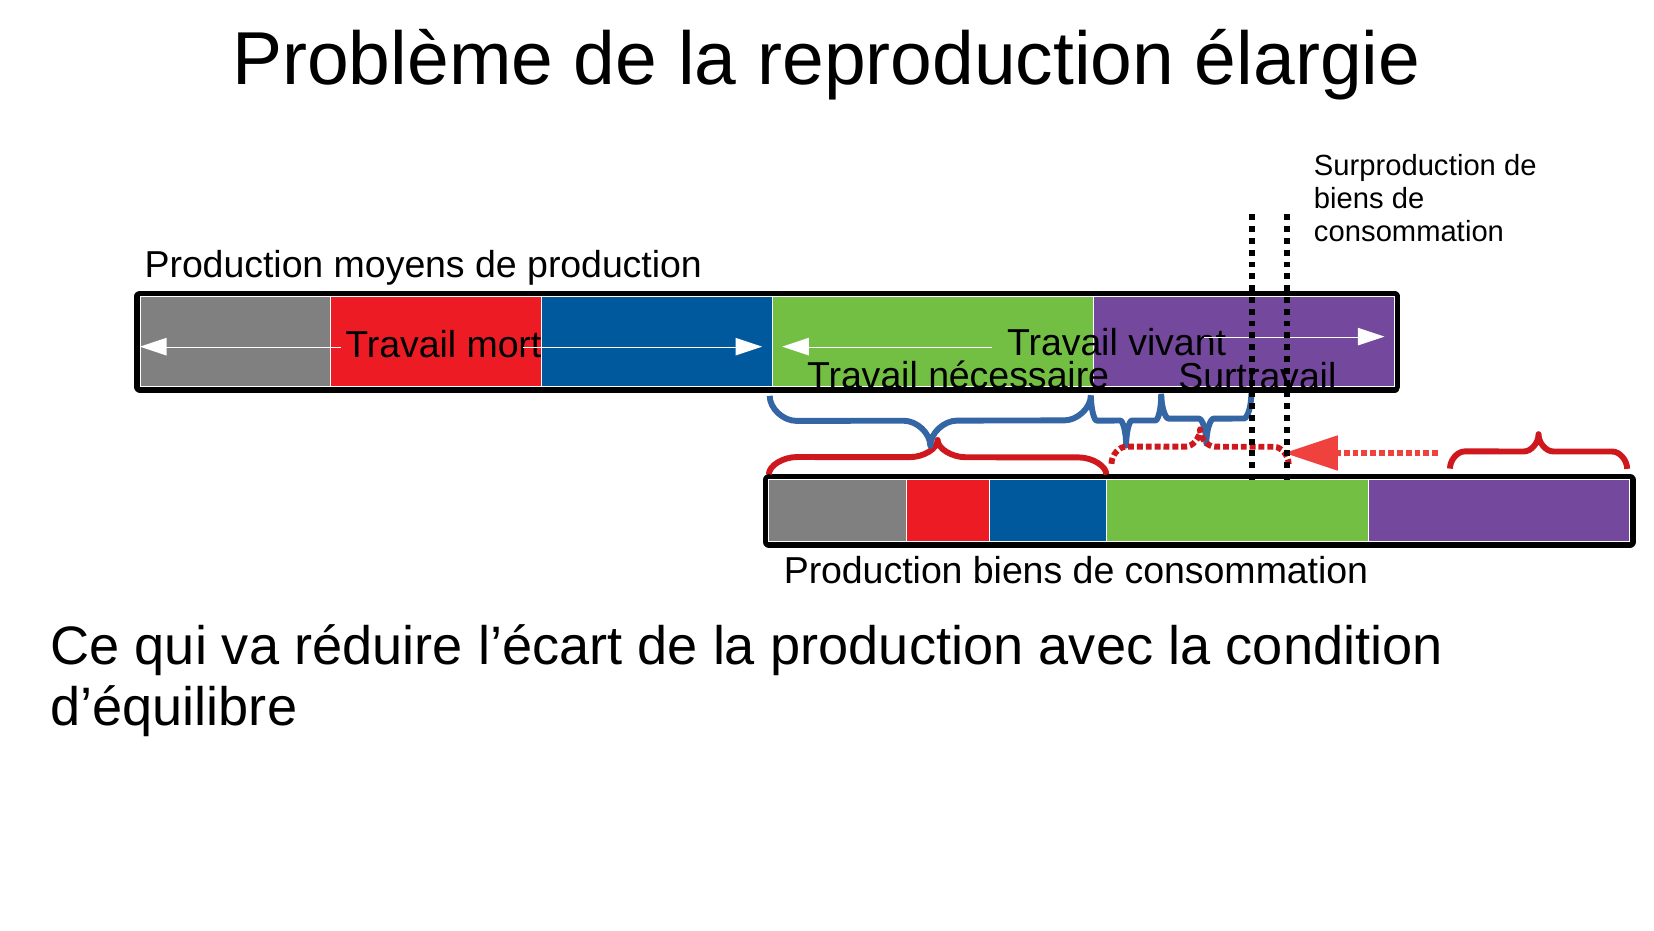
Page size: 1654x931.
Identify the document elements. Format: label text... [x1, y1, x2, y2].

text_box Travail vivant [992, 314, 1268, 378]
title Problème de la reproduction élargie [82, 11, 1571, 107]
text_box Production moyens de production [129, 236, 1235, 299]
text_box [768, 479, 1630, 542]
text_box Travail nécessaire [792, 346, 1159, 410]
text_box [140, 296, 1395, 387]
text_box Ce qui va réduire l’écart de la production avec la condition d’équilibre [35, 608, 1619, 745]
text_box Surtravail [1163, 348, 1371, 412]
text_box Surproduction de biens de consommation [1299, 141, 1560, 260]
text_box Production biens de consommation [768, 541, 1527, 599]
text_box Travail mort [330, 316, 580, 380]
